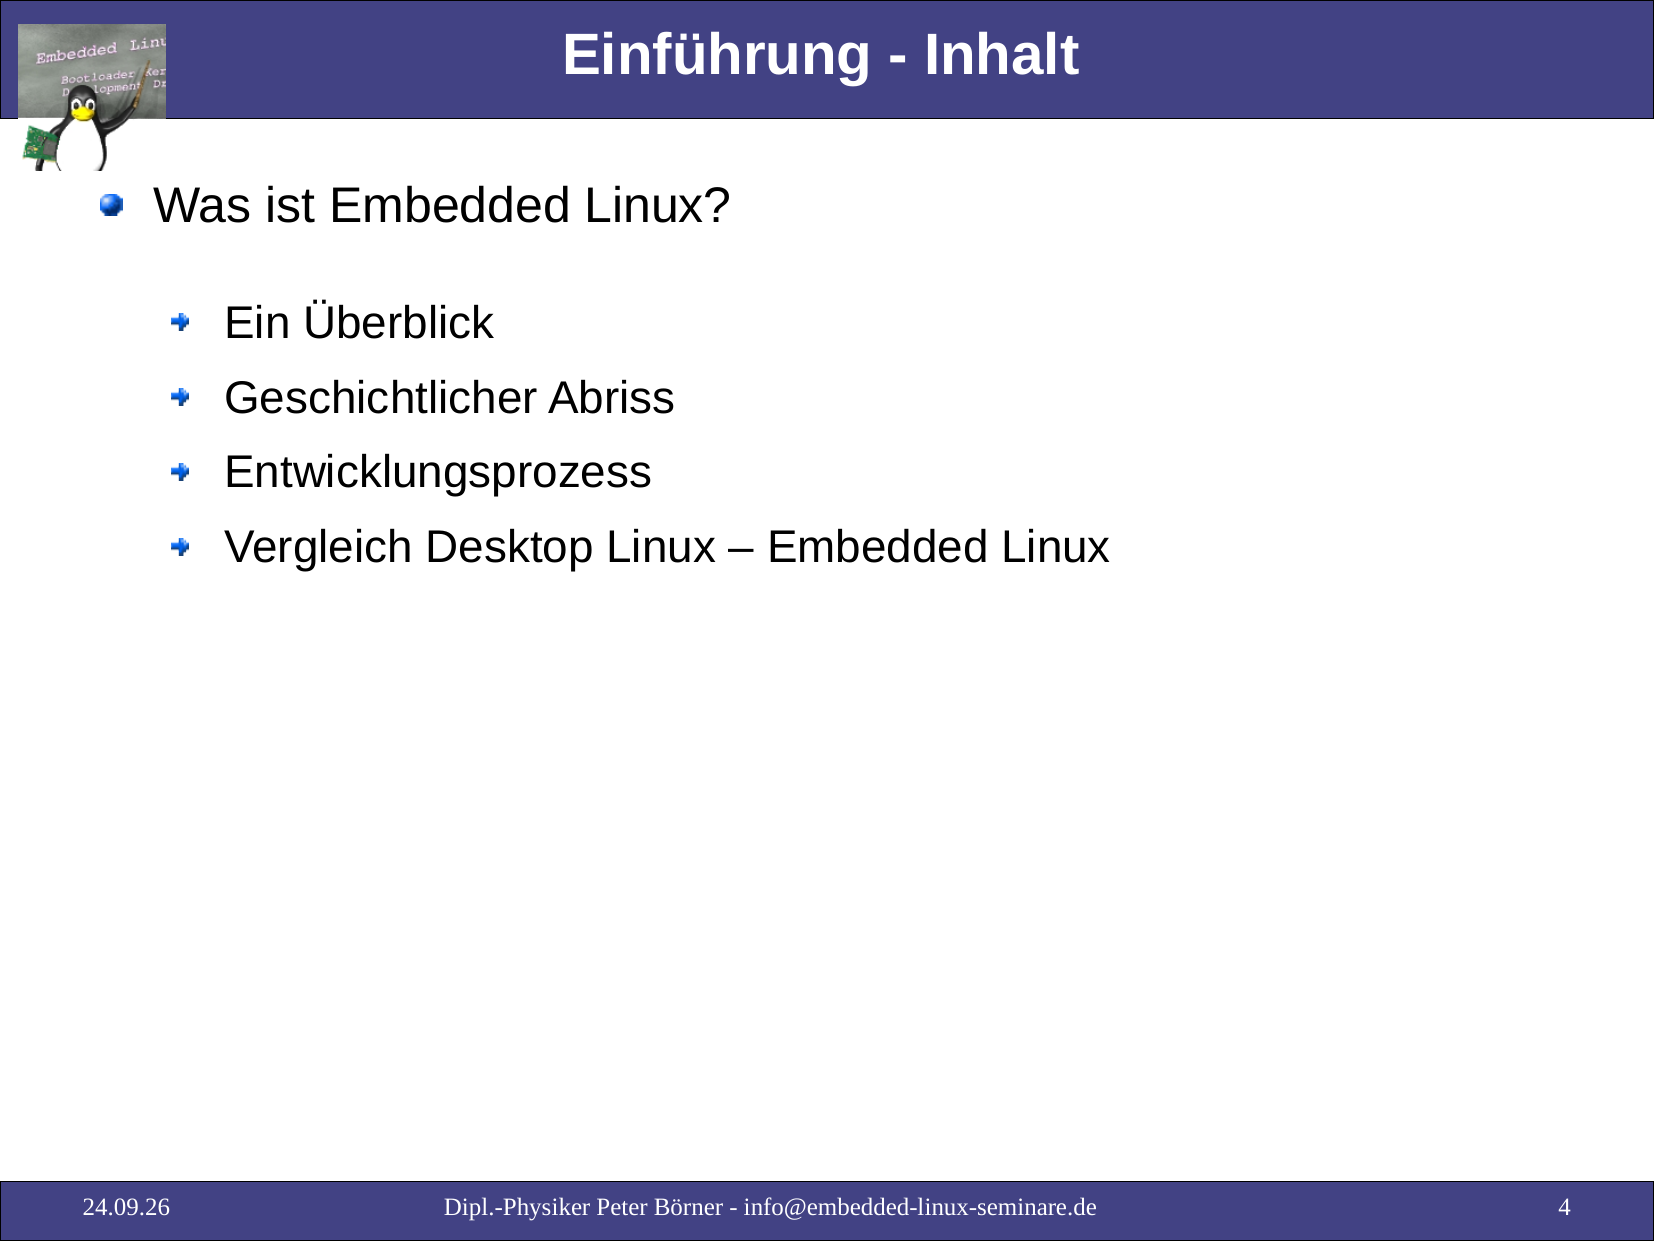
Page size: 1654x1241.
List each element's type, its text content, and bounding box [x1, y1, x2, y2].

title Einführung - Inhalt [76, 19, 1565, 89]
picture [18, 24, 166, 171]
list Was ist Embedded Linux? Ein Überblick Geschichtlicher Abriss Entwicklungsprozess Vergleich Desktop Linux – Embedded Linux [82, 177, 1571, 1149]
